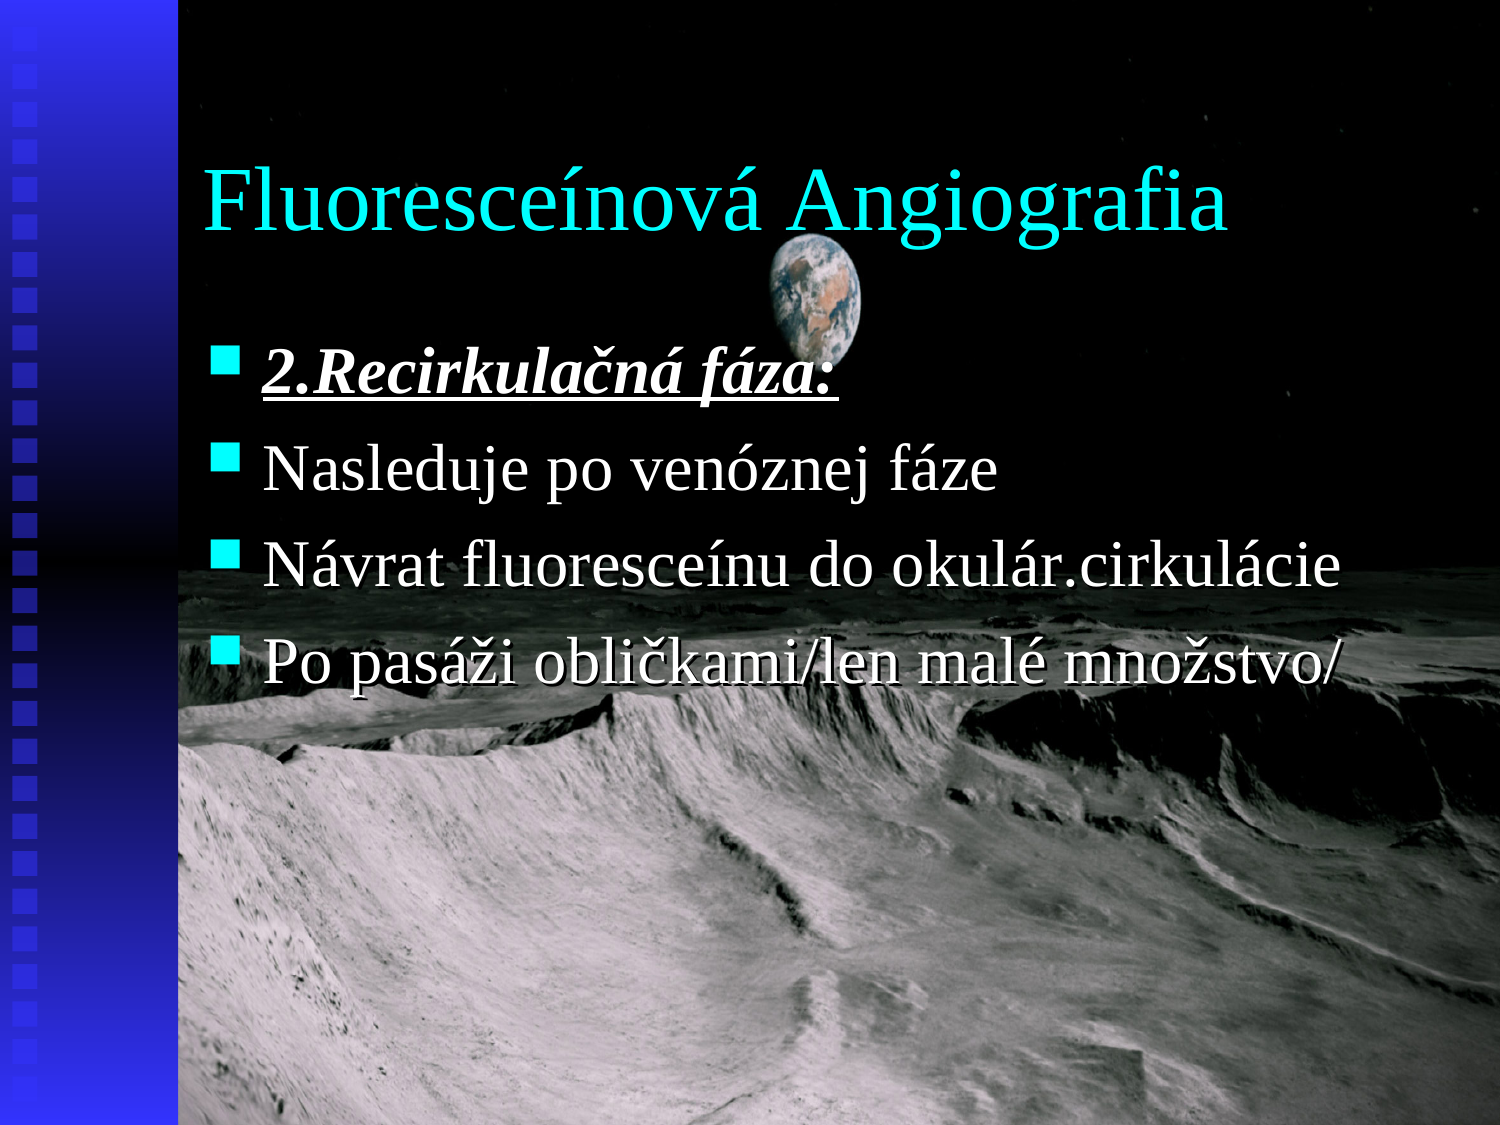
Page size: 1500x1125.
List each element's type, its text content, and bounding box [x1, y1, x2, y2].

title Fluoresceínová Angiografia [187, 99, 1463, 288]
picture [0, 0, 1500, 1125]
list 2.Recirkulačná fáza: Nasleduje po venóznej fáze Návrat fluoresceínu do okulár.cirkulácie Po pasáži obličkami/len malé množstvo/ [191, 319, 1467, 995]
